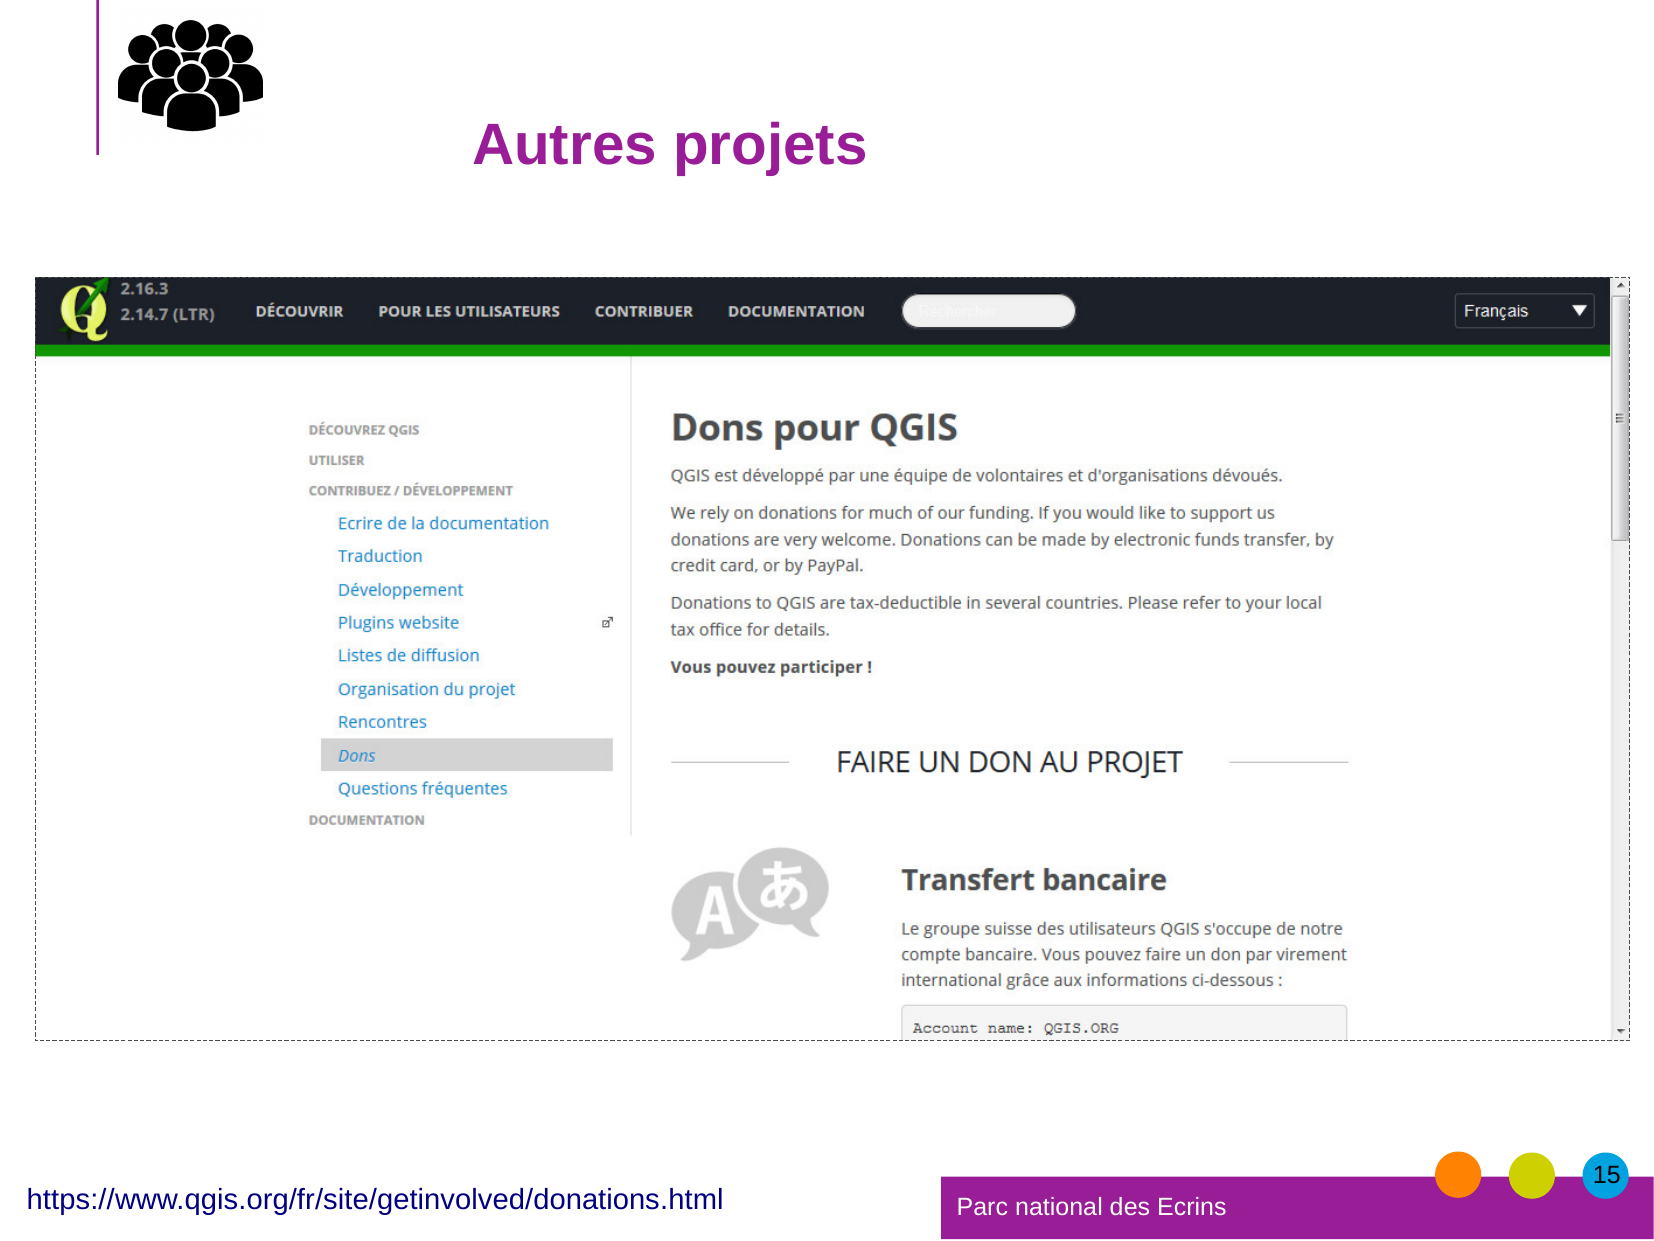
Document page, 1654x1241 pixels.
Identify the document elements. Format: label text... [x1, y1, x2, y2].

picture [118, 3, 263, 148]
picture [35, 277, 1630, 1041]
text_box https://www.qgis.org/fr/site/getinvolved/donations.html [11, 1175, 746, 1223]
title Autres projets [472, 29, 1241, 178]
